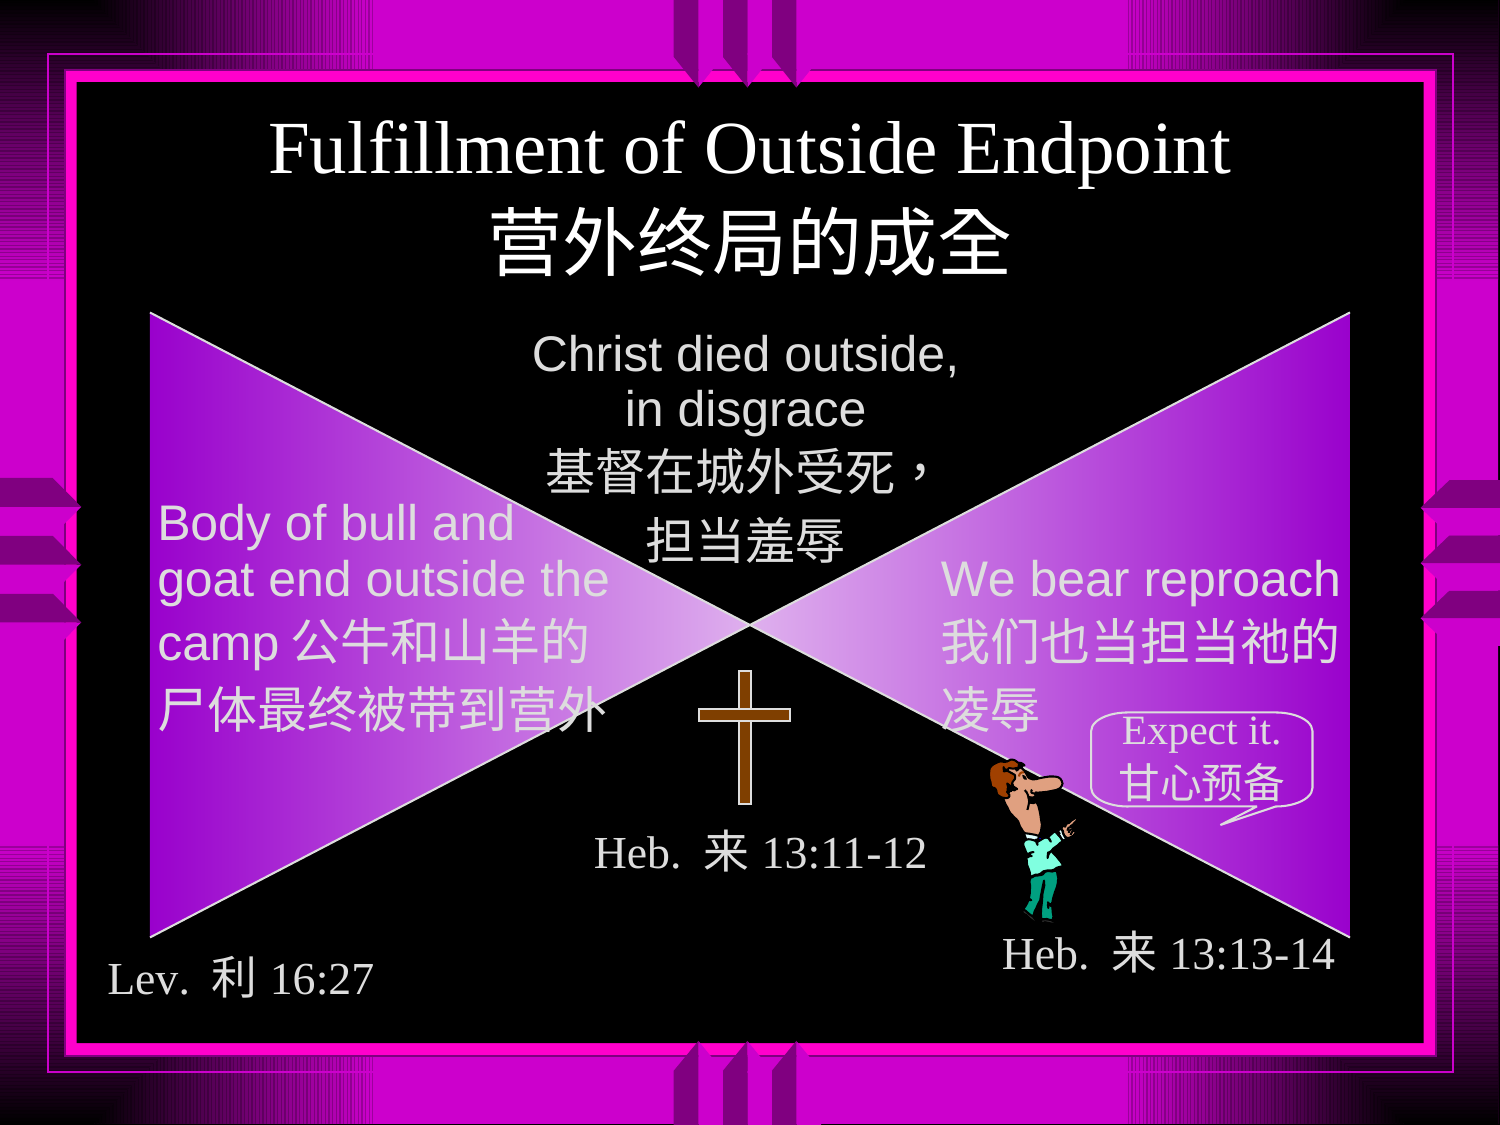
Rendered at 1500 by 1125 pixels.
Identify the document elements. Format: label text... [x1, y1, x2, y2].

text_box [989, 751, 1351, 912]
text_box [755, 582, 925, 714]
text_box [1041, 919, 1062, 924]
text_box Expect it. 甘心预备 [1091, 712, 1313, 826]
text_box [1022, 908, 1038, 924]
text_box [977, 314, 1351, 543]
text_box We bear reproach 我们也当担当祂的凌辱 [925, 543, 1374, 751]
text_box Heb. 来13:11-12 [578, 812, 1014, 891]
text_box Lev. 利16:27 [92, 937, 593, 1016]
text_box [1068, 817, 1078, 826]
text_box [699, 671, 790, 804]
text_box [629, 582, 745, 686]
text_box Heb. 来13:13-14 [986, 912, 1387, 991]
text_box Christ died outside, in disgrace 基督在城外受死，担当羞辱 [515, 318, 977, 582]
text_box [149, 314, 480, 487]
text_box [1057, 826, 1076, 841]
title Fulfillment of Outside Endpoint 营外终局的成全 [65, 112, 1435, 300]
text_box Body of bull and goat end outside the camp公牛和山羊的尸体最终被带到营外 [142, 487, 629, 751]
text_box [149, 751, 503, 936]
